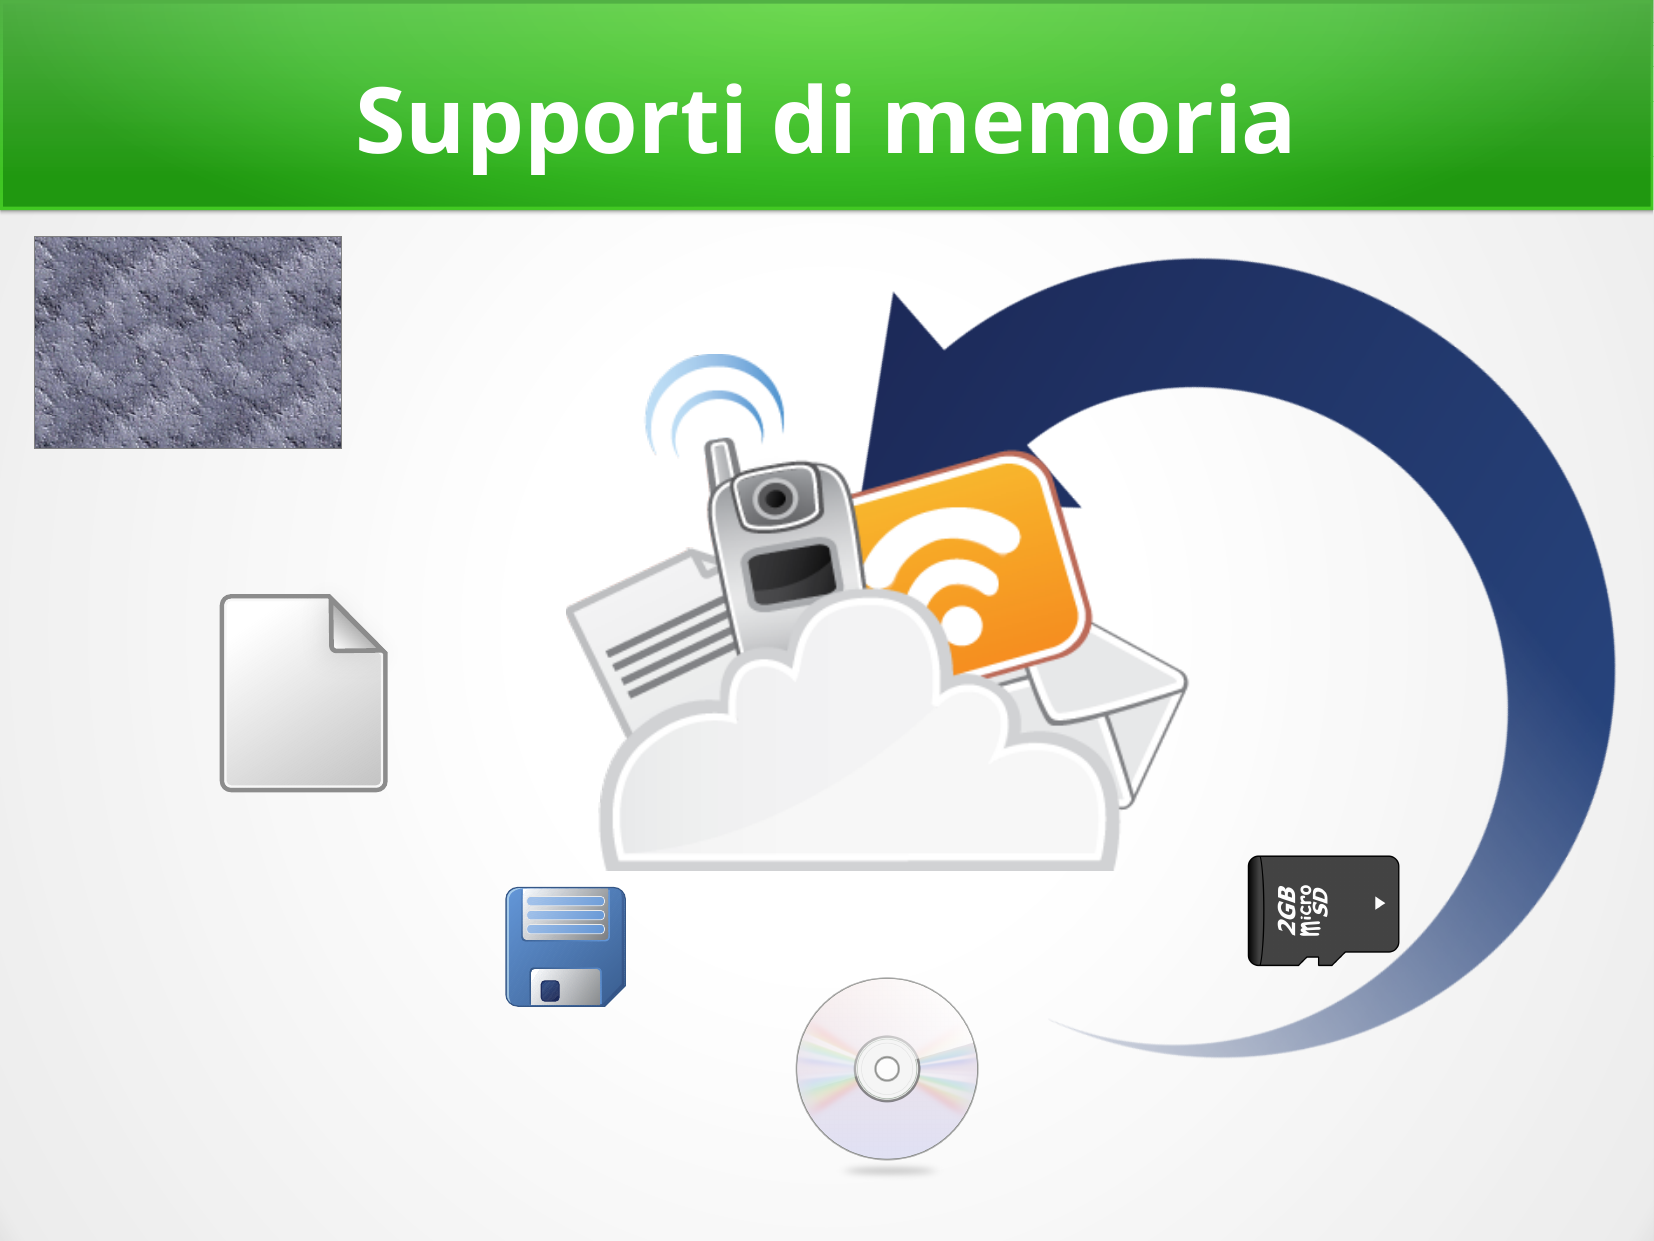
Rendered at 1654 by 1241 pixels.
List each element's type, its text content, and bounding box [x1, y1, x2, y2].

picture [177, 566, 426, 815]
text_box [34, 236, 342, 449]
title Supporti di memoria [82, 47, 1571, 189]
picture [482, 59, 1654, 1225]
